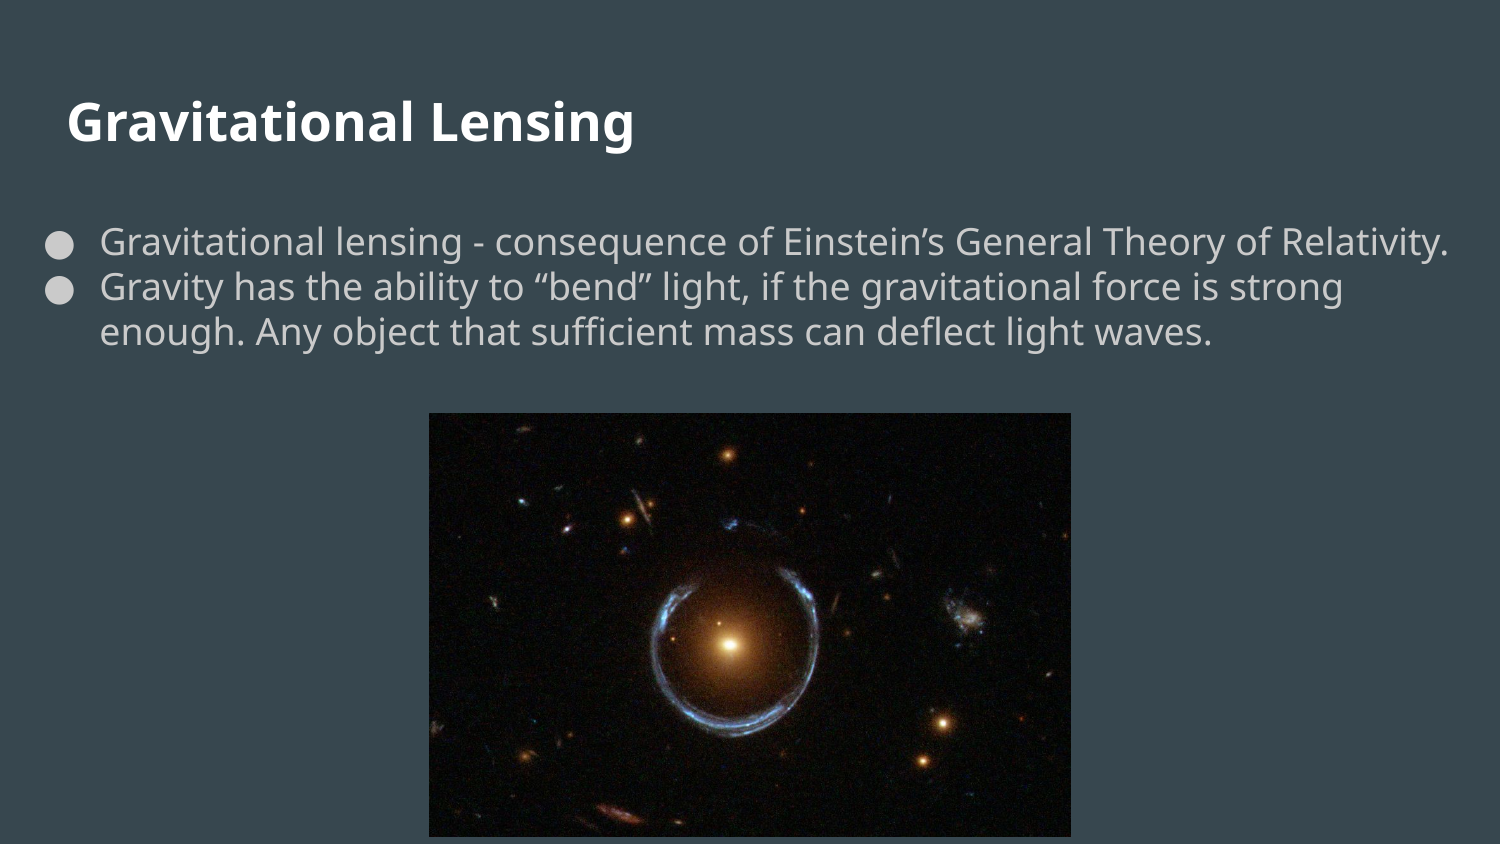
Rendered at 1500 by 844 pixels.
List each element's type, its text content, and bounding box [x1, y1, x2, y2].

text_box Gravitational lensing - consequence of Einstein’s General Theory of Relativity. Gravity has the ability to “bend” light, if the gravitational force is strong enough. Any object that sufficient mass can deflect light waves. [9, 203, 1491, 369]
picture [429, 413, 1071, 837]
title Gravitational Lensing [51, 72, 1449, 167]
